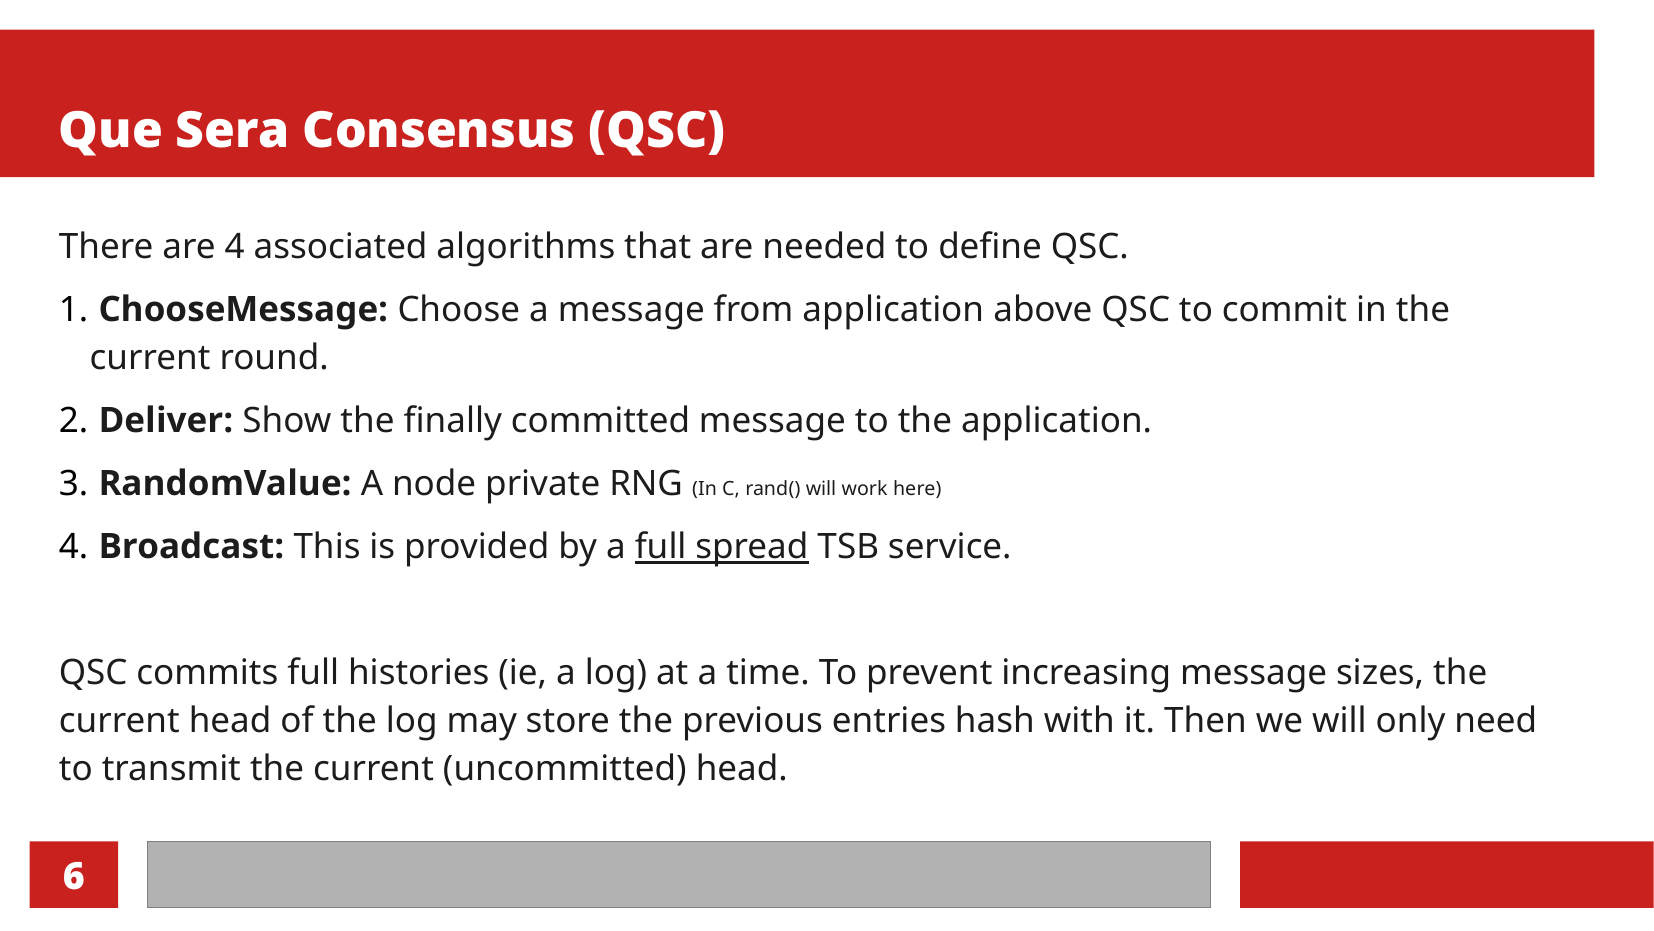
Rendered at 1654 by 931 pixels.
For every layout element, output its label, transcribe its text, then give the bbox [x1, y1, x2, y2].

title Que Sera Consensus (QSC) [59, 44, 1595, 163]
list There are 4 associated algorithms that are needed to define QSC. ChooseMessage: Choose a message from application above QSC to commit in the current round. Deliver: Show the finally committed message to the application. RandomValue: A node private RNG (In C, rand() will work here) Broadcast: This is provided by a full spread TSB service. QSC commits full histories (ie, a log) at a time. To prevent increasing message sizes, the current head of the log may store the previous entries hash with it. Then we will only need to transmit the current (uncommitted) head. [59, 221, 1565, 798]
